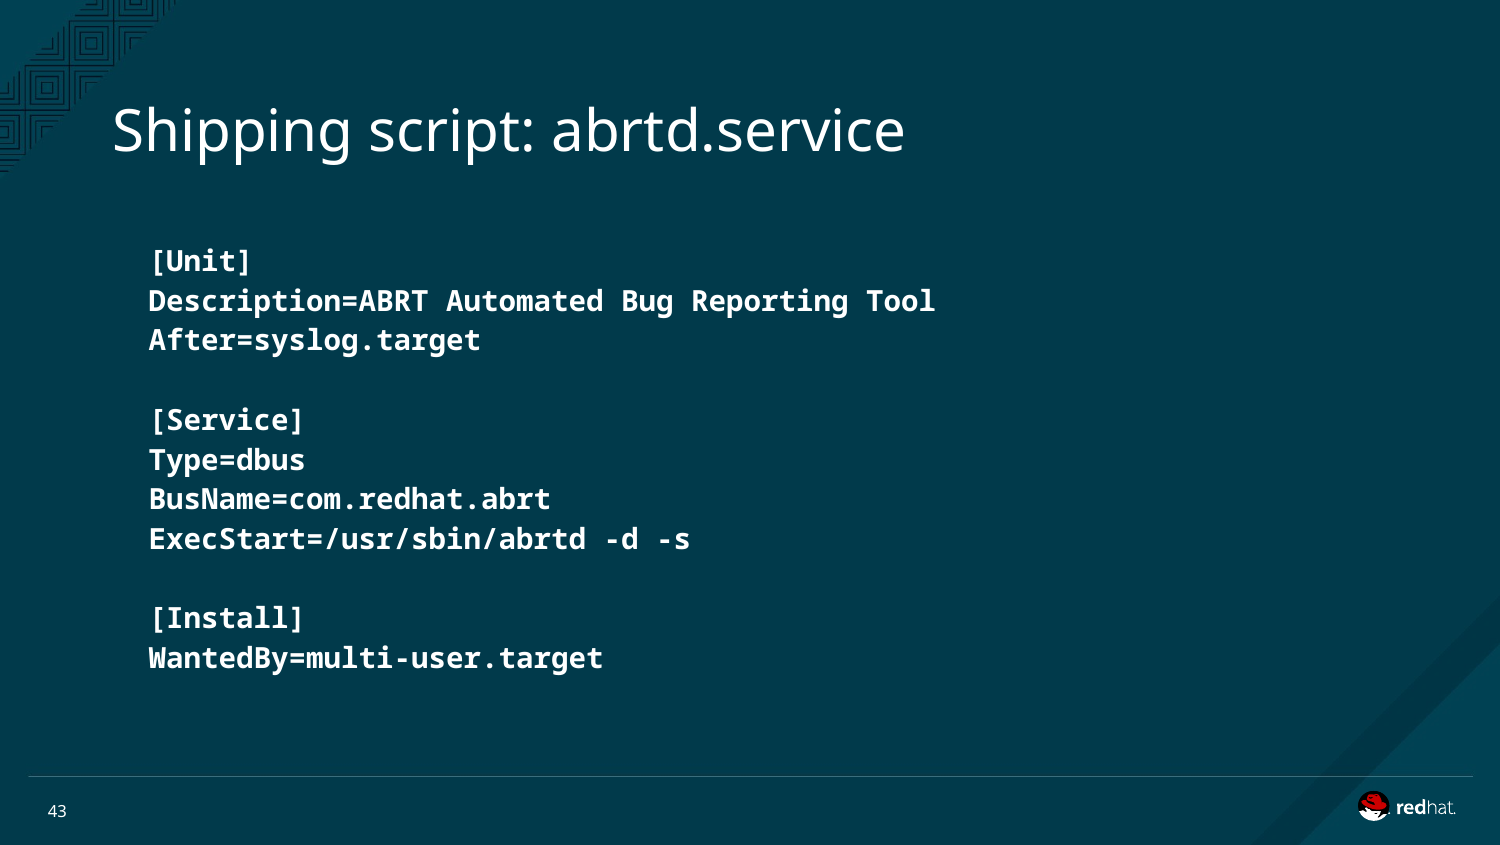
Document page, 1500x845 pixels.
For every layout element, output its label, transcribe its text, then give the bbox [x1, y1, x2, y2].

picture [99, 38, 103, 49]
title Shipping script: abrtd.service [112, 0, 1388, 169]
text_box [Unit] Description=ABRT Automated Bug Reporting Tool After=syslog.target [Service] Type=dbus BusName=com.redhat.abrt ExecStart=/usr/sbin/abrtd -d -s [Install] WantedBy=multi-user.target [112, 240, 937, 646]
